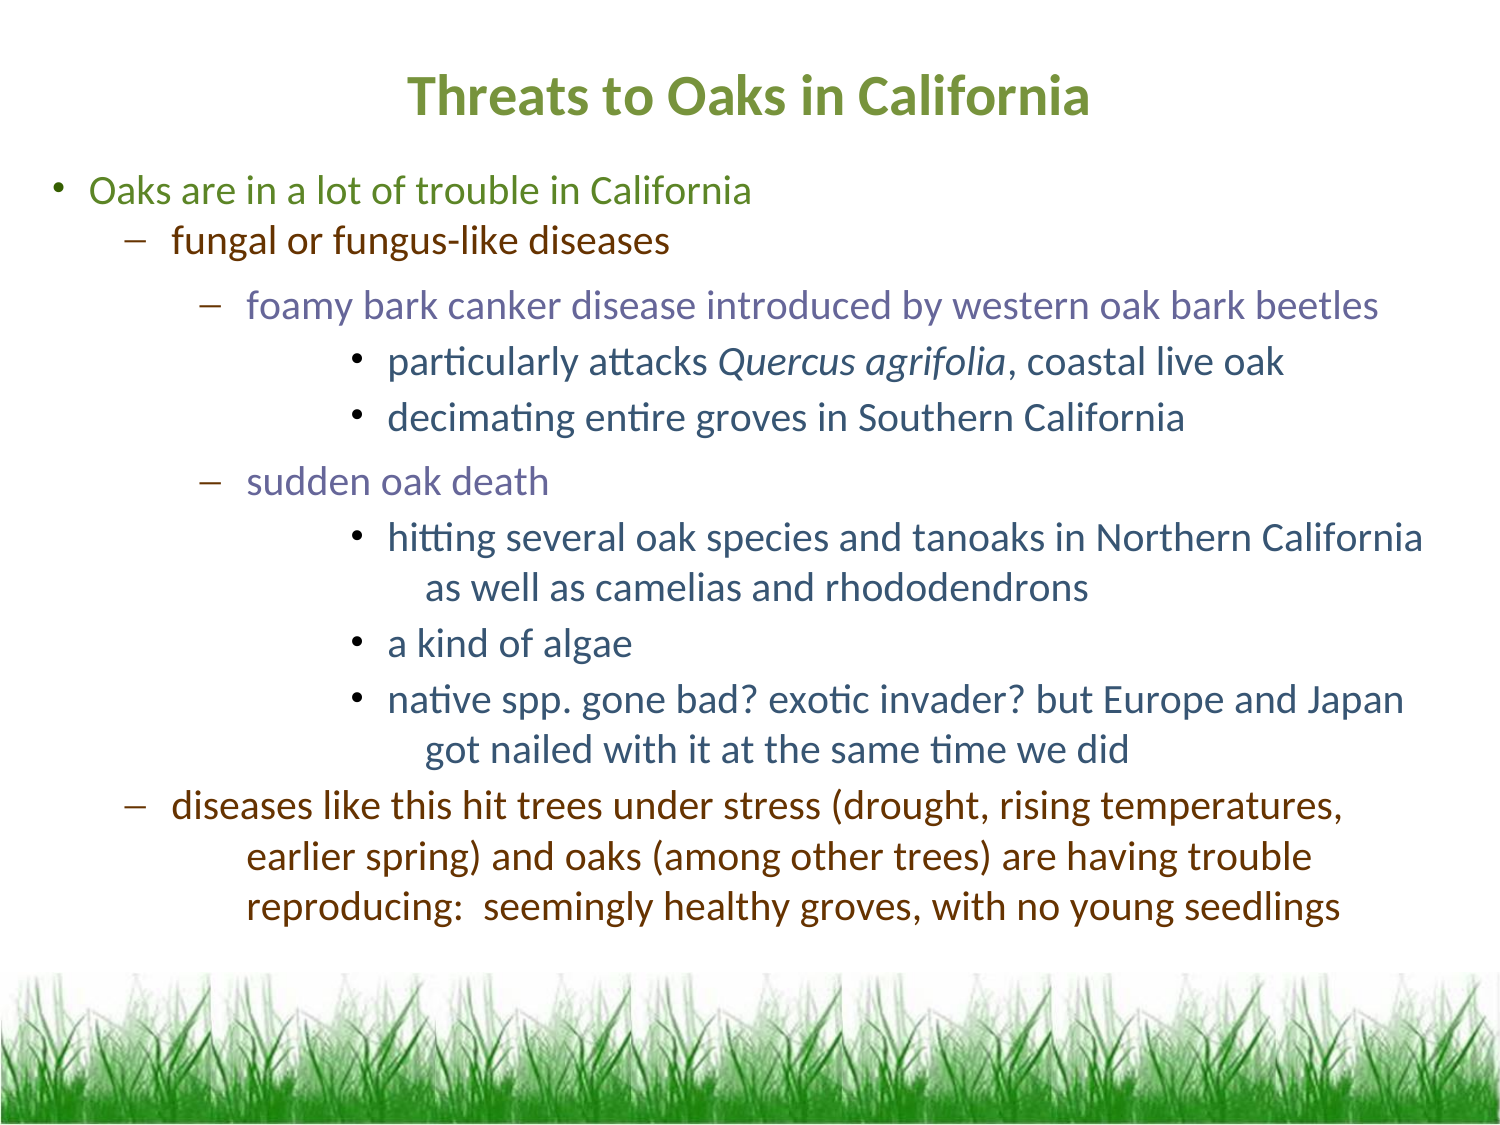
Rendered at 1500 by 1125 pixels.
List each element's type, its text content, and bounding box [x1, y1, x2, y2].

list Oaks are in a lot of trouble in California fungal or fungus-like diseases foamy bark canker disease introduced by western oak bark beetles particularly attacks Quercus agrifolia, coastal live oak decimating entire groves in Southern California sudden oak death hitting several oak species and tanoaks in Northern California as well as camelias and rhododendrons a kind of algae native spp. gone bad? exotic invader? but Europe and Japan got nailed with it at the same time we did diseases like this hit trees under stress (drought, rising temperatures, earlier spring) and oaks (among other trees) are having trouble reproducing: seemingly healthy groves, with no young seedlings [34, 155, 1464, 999]
picture [0, 972, 1500, 1125]
title Threats to Oaks in California [74, 16, 1425, 155]
